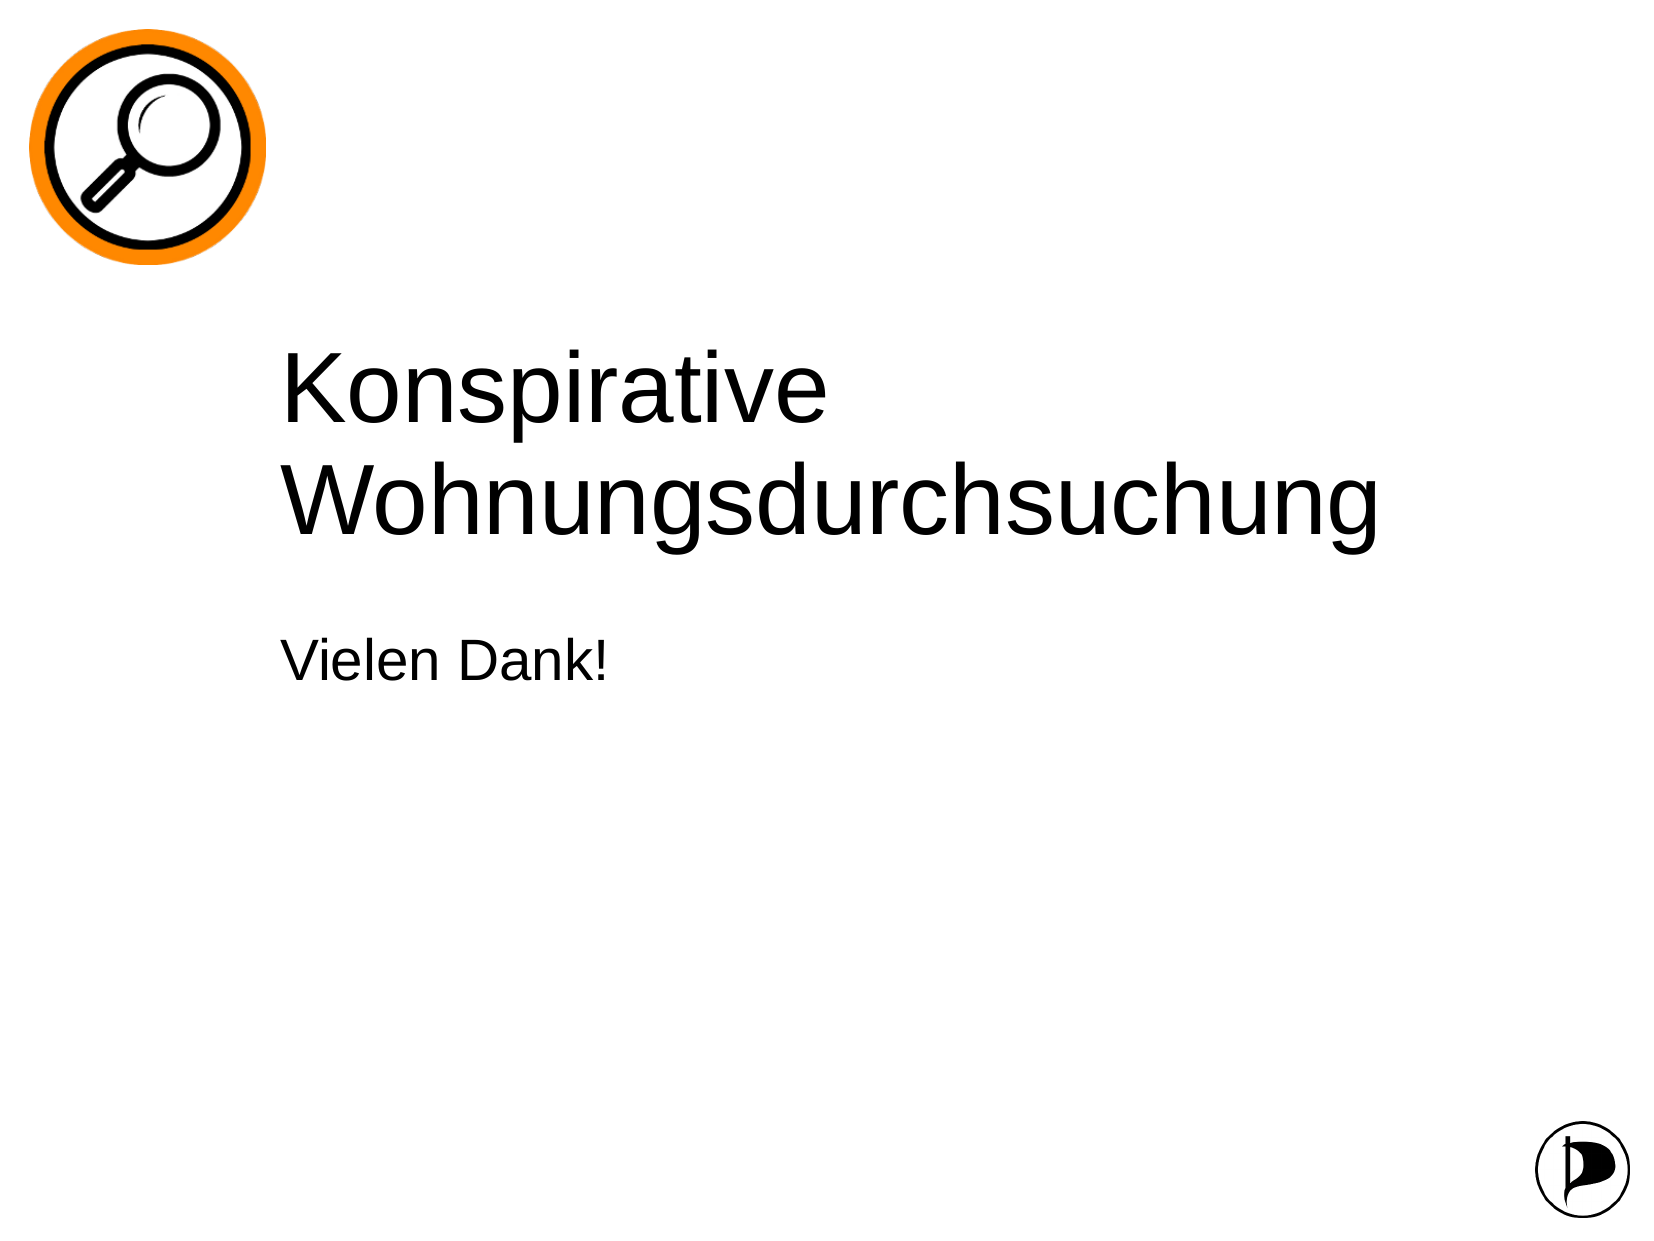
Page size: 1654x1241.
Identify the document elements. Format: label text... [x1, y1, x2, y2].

text_box Vielen Dank! [265, 620, 1418, 700]
picture [1535, 1121, 1630, 1218]
picture [29, 29, 266, 265]
text_box Konspirative Wohnungsdurchsuchung [265, 324, 1447, 564]
